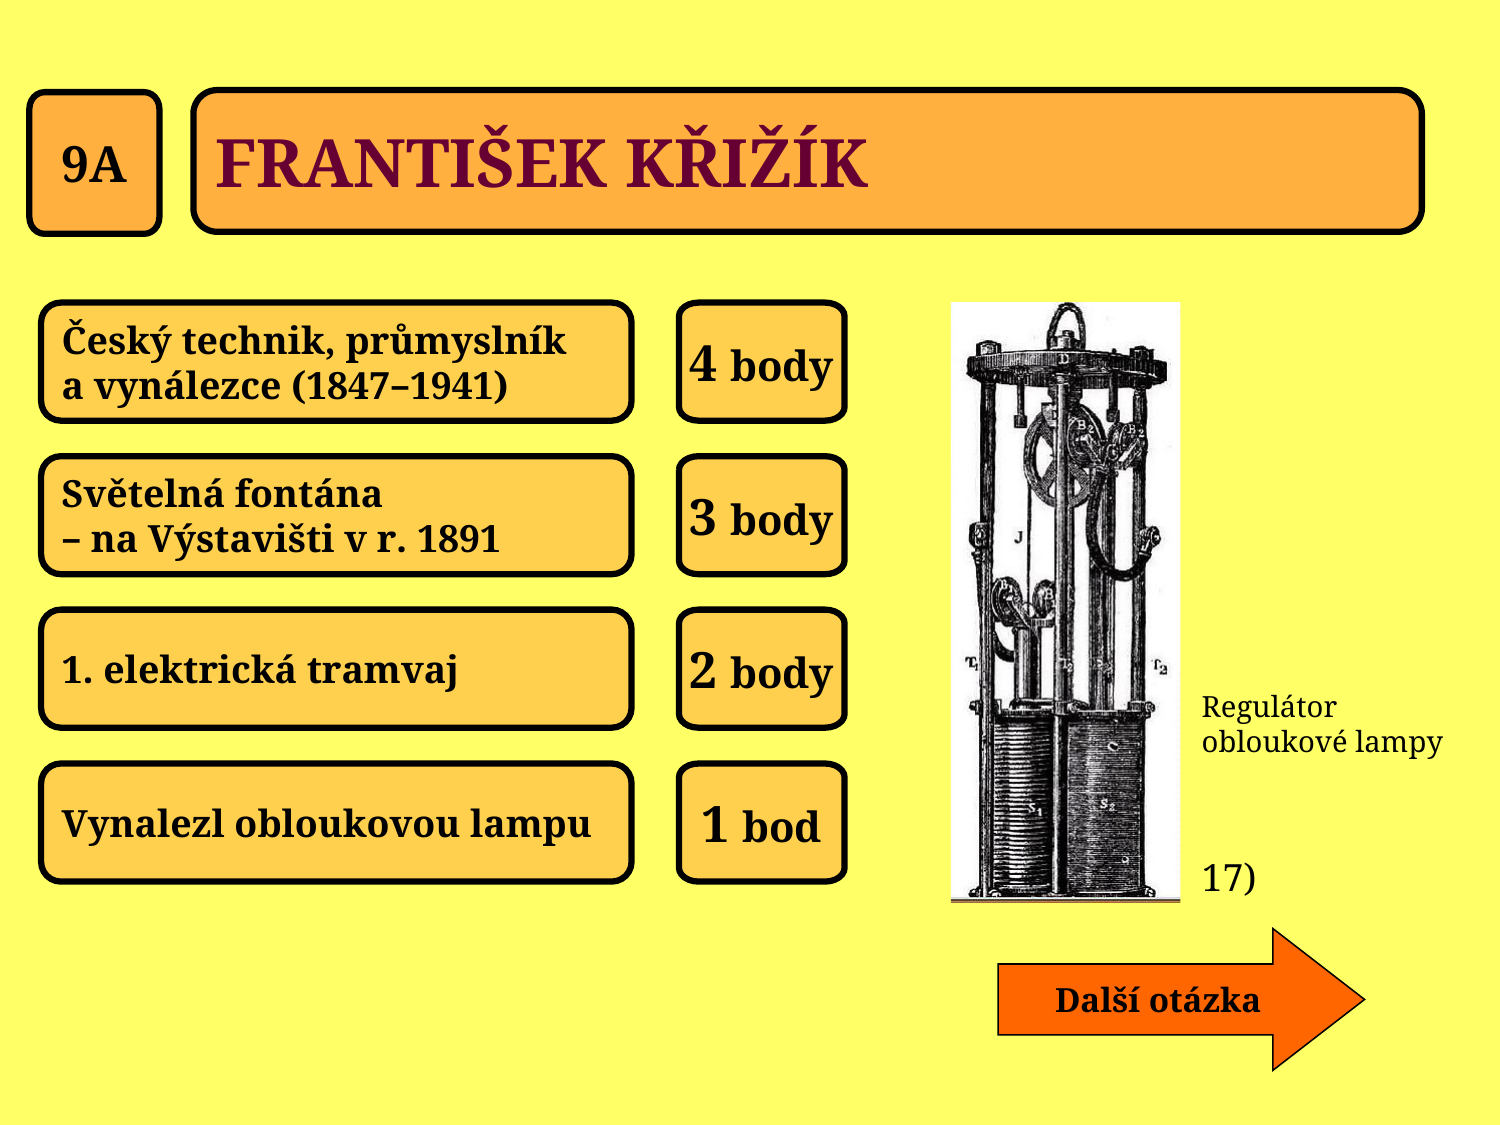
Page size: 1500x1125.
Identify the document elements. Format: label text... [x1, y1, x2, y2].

text_box Český technik, průmyslník a vynálezce (1847−1941) [41, 302, 632, 421]
text_box Světelná fontána − na Výstavišti v r. 1891 [41, 456, 632, 575]
text_box 1 bod [678, 763, 845, 882]
text_box 3 body [678, 456, 845, 575]
text_box 4 body [38, 607, 634, 730]
text_box 4 body [38, 300, 634, 423]
text_box 1. elektrická tramvaj [41, 609, 632, 728]
text_box Vynalezl obloukovou lampu [41, 763, 632, 882]
text_box 4 body [27, 89, 162, 236]
text_box 4 body [678, 302, 845, 421]
text_box 2 body [678, 609, 845, 728]
text_box 4 body [38, 454, 634, 577]
text_box Další otázka [998, 928, 1365, 1071]
text_box 4 body [38, 761, 634, 884]
text_box 17) [1186, 846, 1305, 907]
text_box Regulátor obloukové lampy [1186, 680, 1459, 767]
picture [950, 302, 1181, 905]
text_box 9A [29, 92, 160, 234]
text_box FRANTIŠEK KŘIŽÍK [193, 90, 1422, 232]
text_box 4 body [191, 87, 1425, 234]
